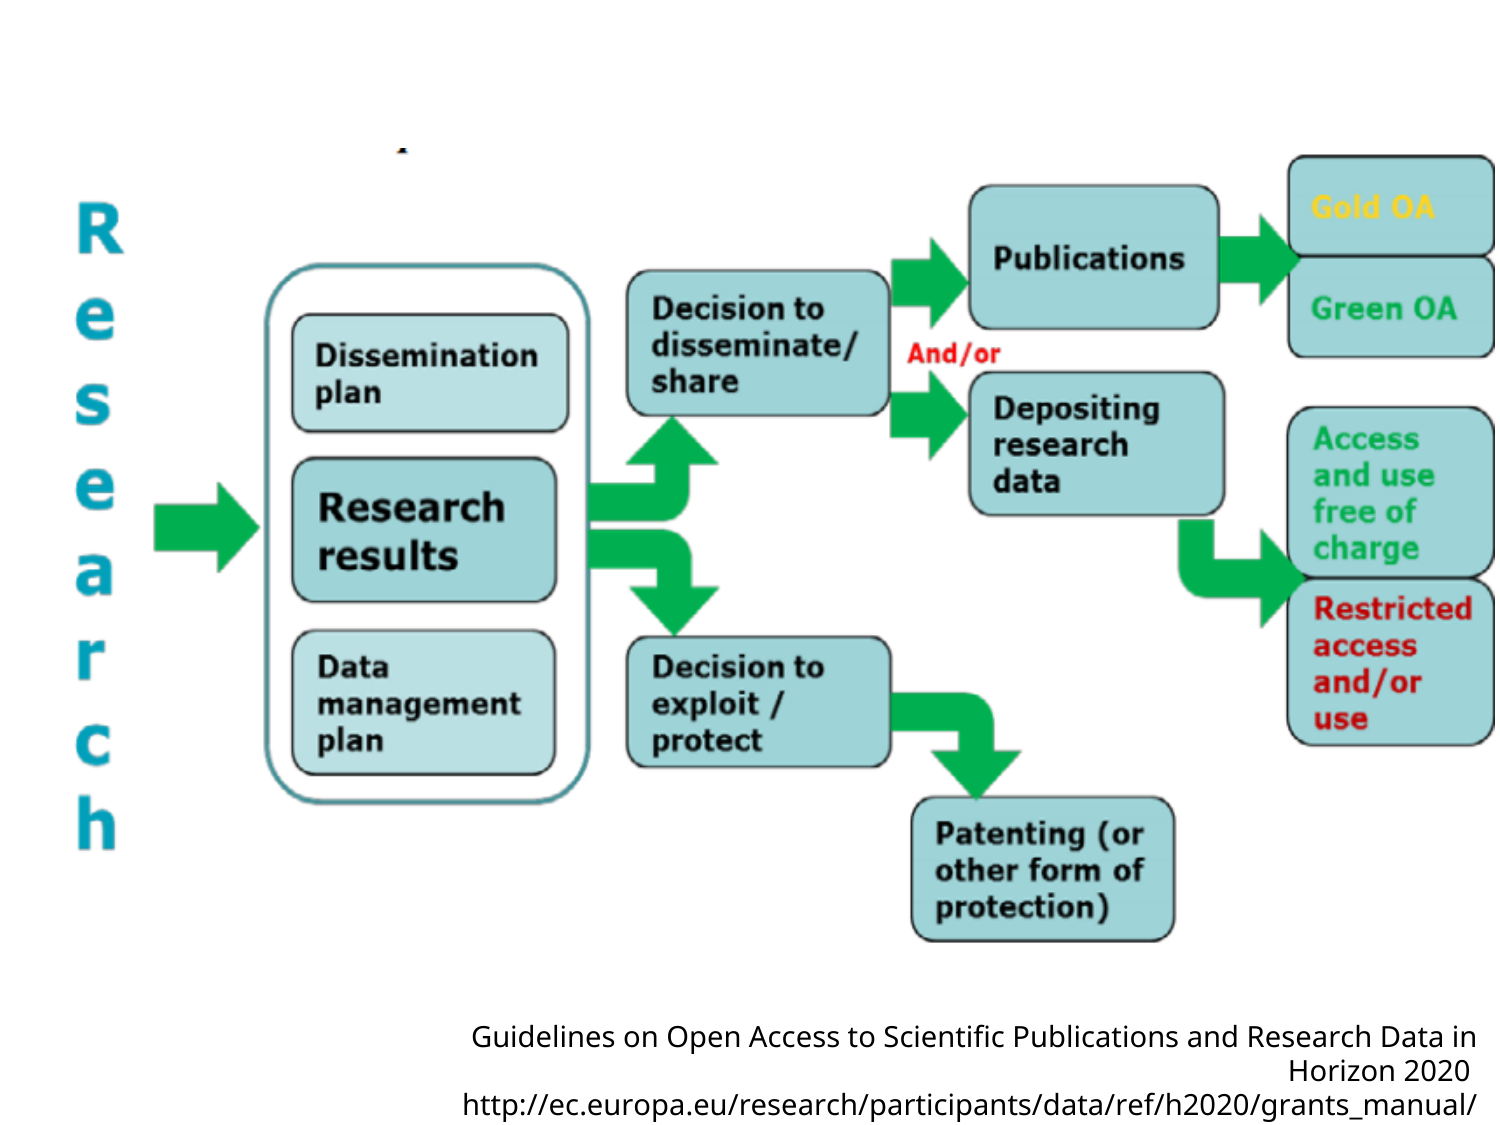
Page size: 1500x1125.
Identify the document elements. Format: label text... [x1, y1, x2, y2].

text_box Guidelines on Open Access to Scientific Publications and Research Data in Horizon 2020 http://ec.europa.eu/research/participants/data/ref/h2020/grants_manual/hi/oa_pilot/h2020-hi-oa-pilot-guide_en.pdf [438, 1013, 1494, 1105]
picture [5, 148, 1495, 977]
